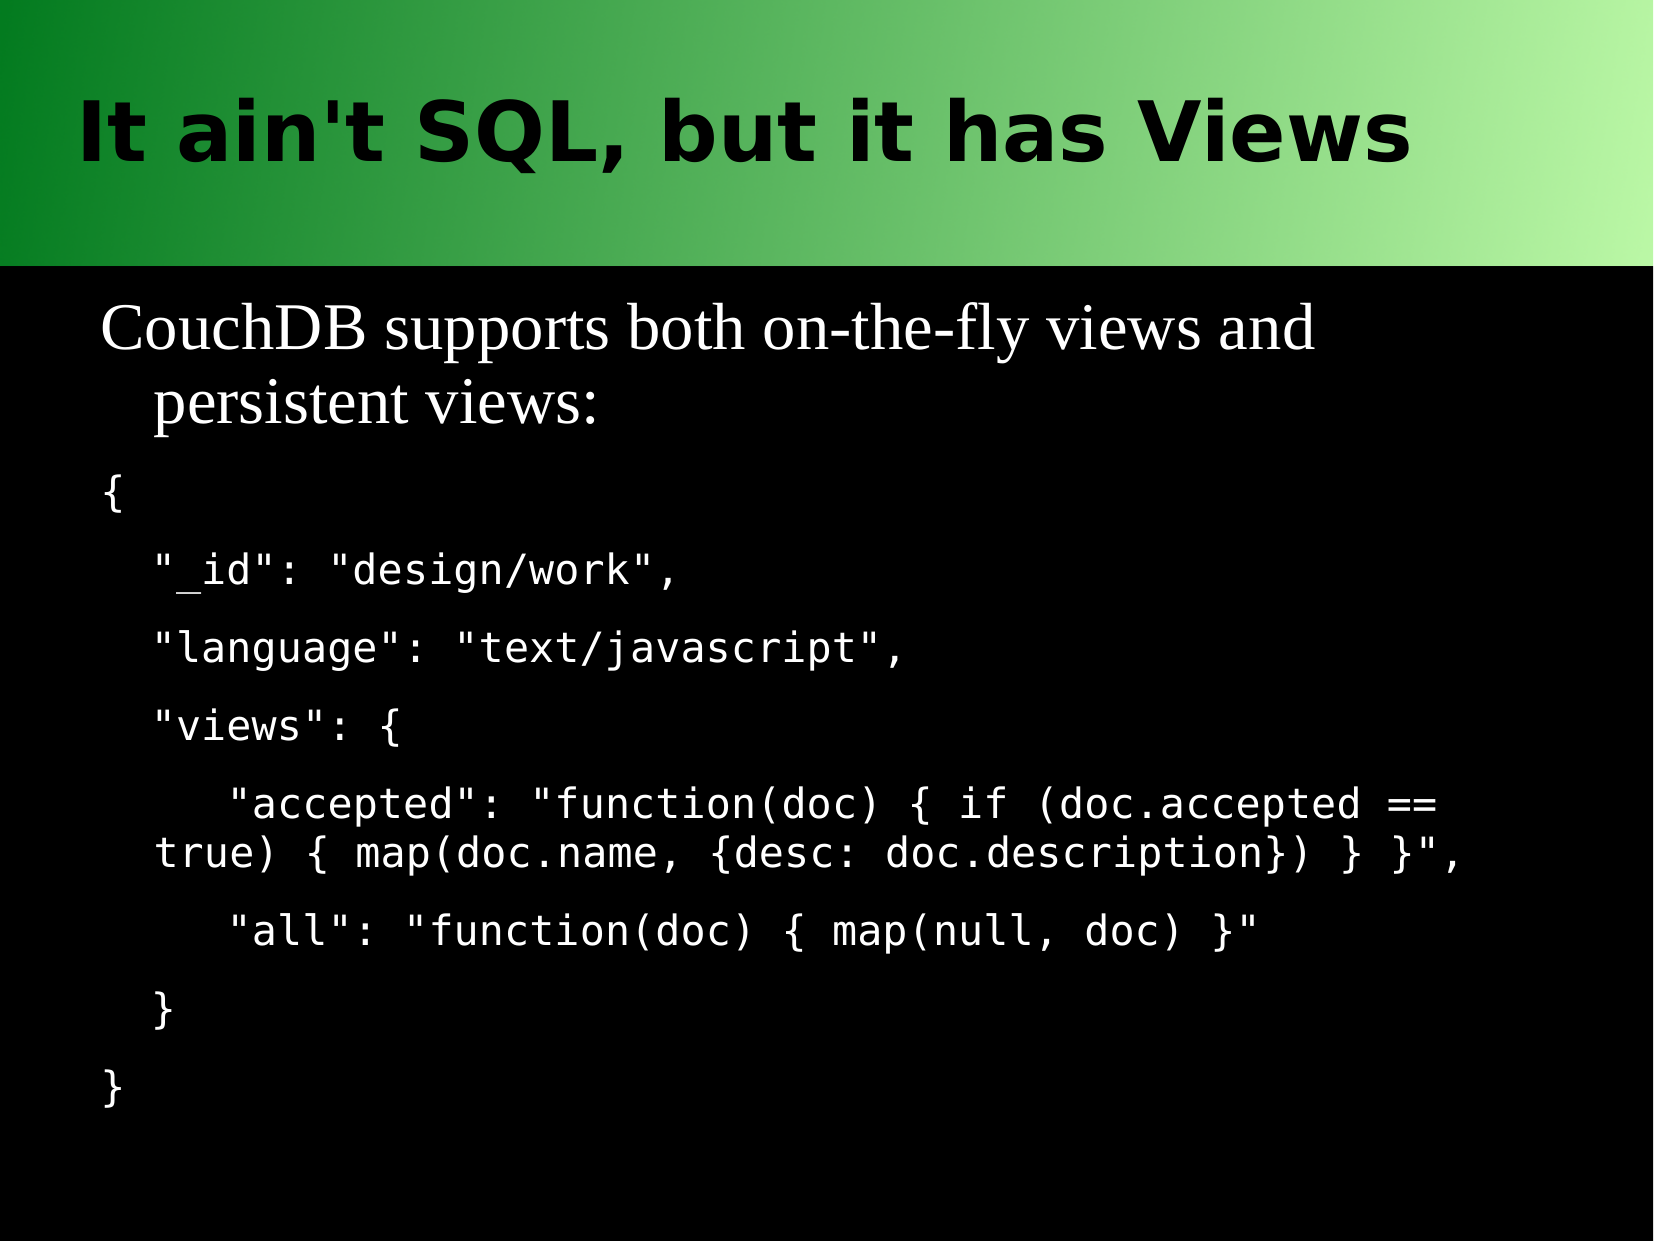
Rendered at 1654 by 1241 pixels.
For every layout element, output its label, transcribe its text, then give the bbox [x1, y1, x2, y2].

picture [0, 0, 1654, 1241]
title It ain't SQL, but it has Views [76, 29, 1565, 237]
list CouchDB supports both on-the-fly views and persistent views: { "_id": "design/work", "language": "text/javascript", "views": { "accepted": "function(doc) { if (doc.accepted == true) { map(doc.name, {desc: doc.description}) } }", "all": "function(doc) { map(null, doc) }" } } [82, 290, 1571, 1240]
